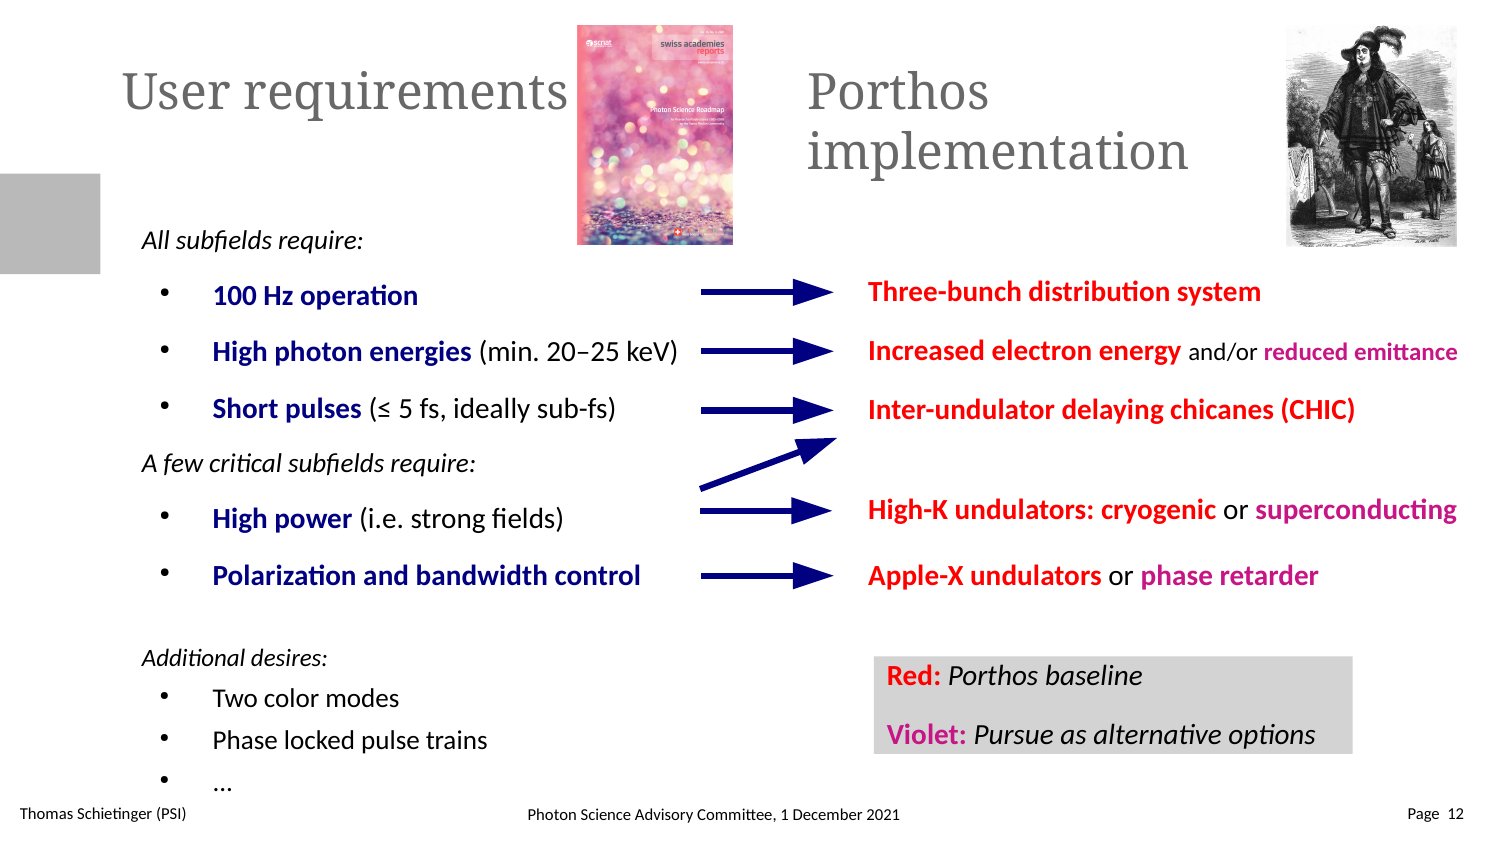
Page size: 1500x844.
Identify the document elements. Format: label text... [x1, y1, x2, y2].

list Red: Porthos baseline Violet: Pursue as alternative options [873, 656, 1353, 754]
text_box [107, 25, 402, 121]
title Porthos implementation [807, 59, 1286, 122]
list Increased electron energy and/or reduced emittance [868, 331, 1477, 375]
list Three-bunch distribution system [868, 272, 1390, 316]
list Apple-X undulators or phase retarder [868, 555, 1475, 600]
list Inter-undulator delaying chicanes (CHIC) [868, 390, 1390, 434]
title User requirements [122, 59, 591, 122]
picture [577, 25, 733, 219]
picture [1286, 25, 1457, 247]
list High-K undulators: cryogenic or superconducting [868, 490, 1475, 535]
list All subfields require: 100 Hz operation High photon energies (min. 20–25 keV) Short pulses (≤ 5 fs, ideally sub-fs) A few critical subfields require: High power (i.e. strong fields) Polarization and bandwidth control Additional desires: Two color modes Phase locked pulse trains ... [141, 219, 805, 817]
